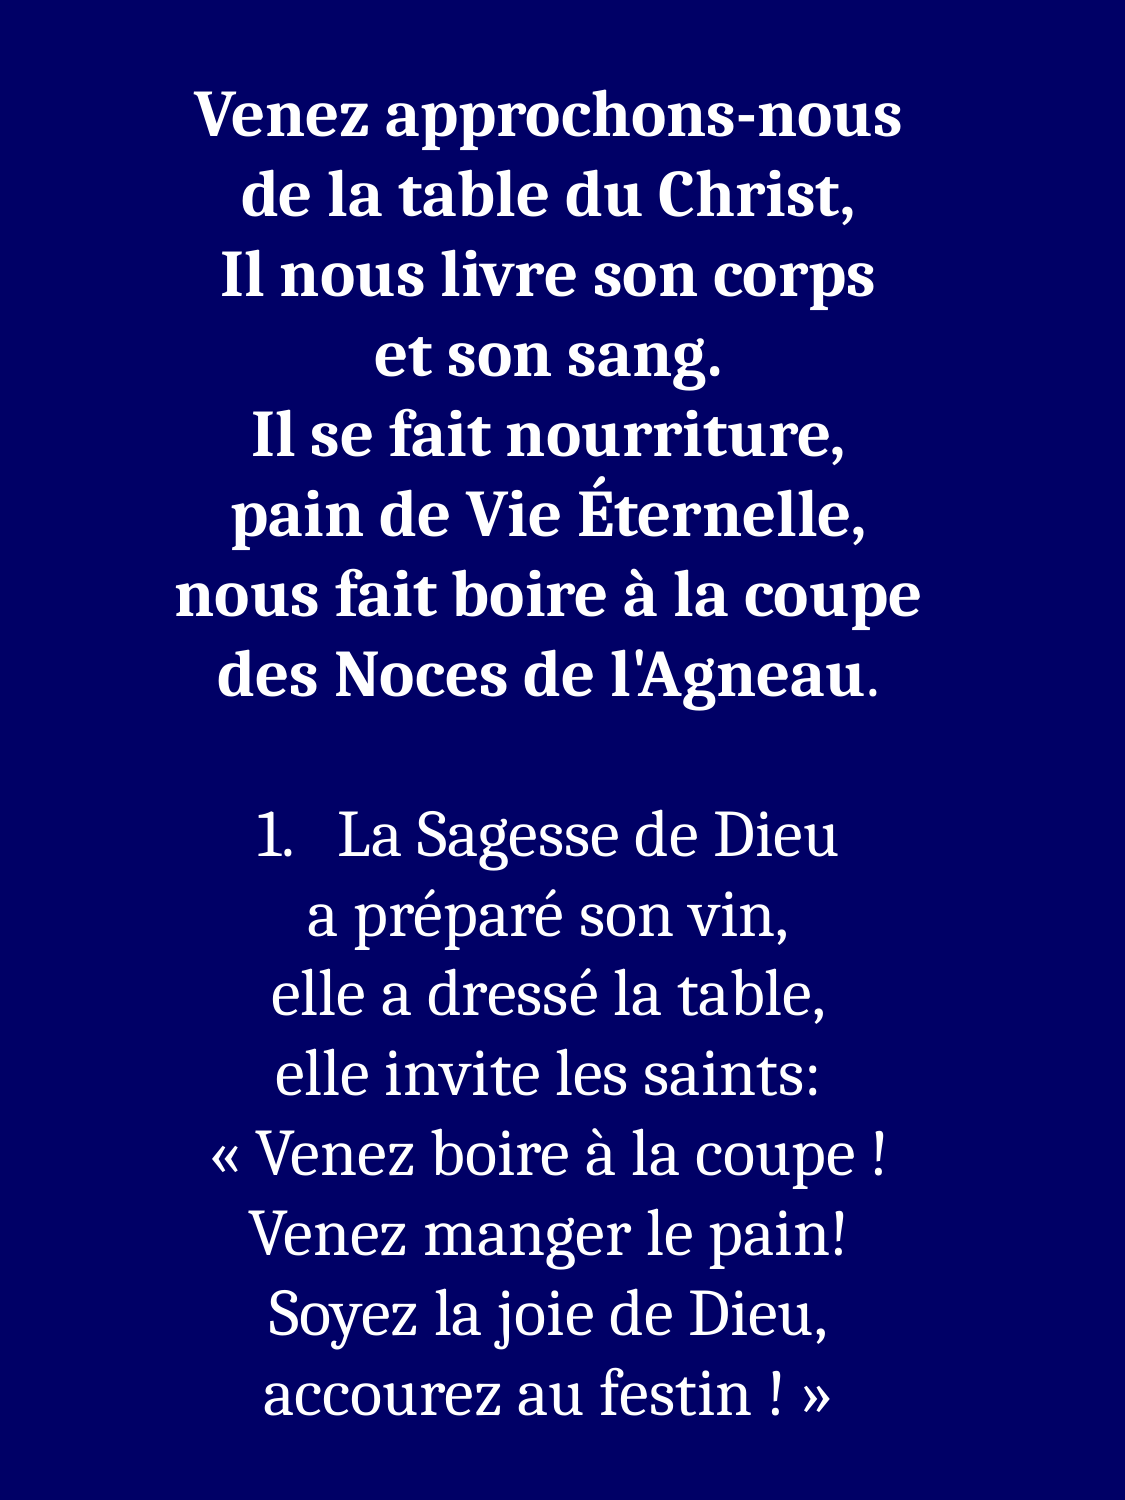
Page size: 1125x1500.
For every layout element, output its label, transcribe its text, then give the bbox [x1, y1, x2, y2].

text_box Venez approchons-nous de la table du Christ, Il nous livre son corps et son sang. Il se fait nourriture, pain de Vie Éternelle, nous fait boire à la coupe des Noces de l'Agneau. 1. La Sagesse de Dieu a préparé son vin, elle a dressé la table, elle invite les saints: « Venez boire à la coupe ! Venez manger le pain! Soyez la joie de Dieu, accourez au festin ! » [0, 17, 1125, 1500]
